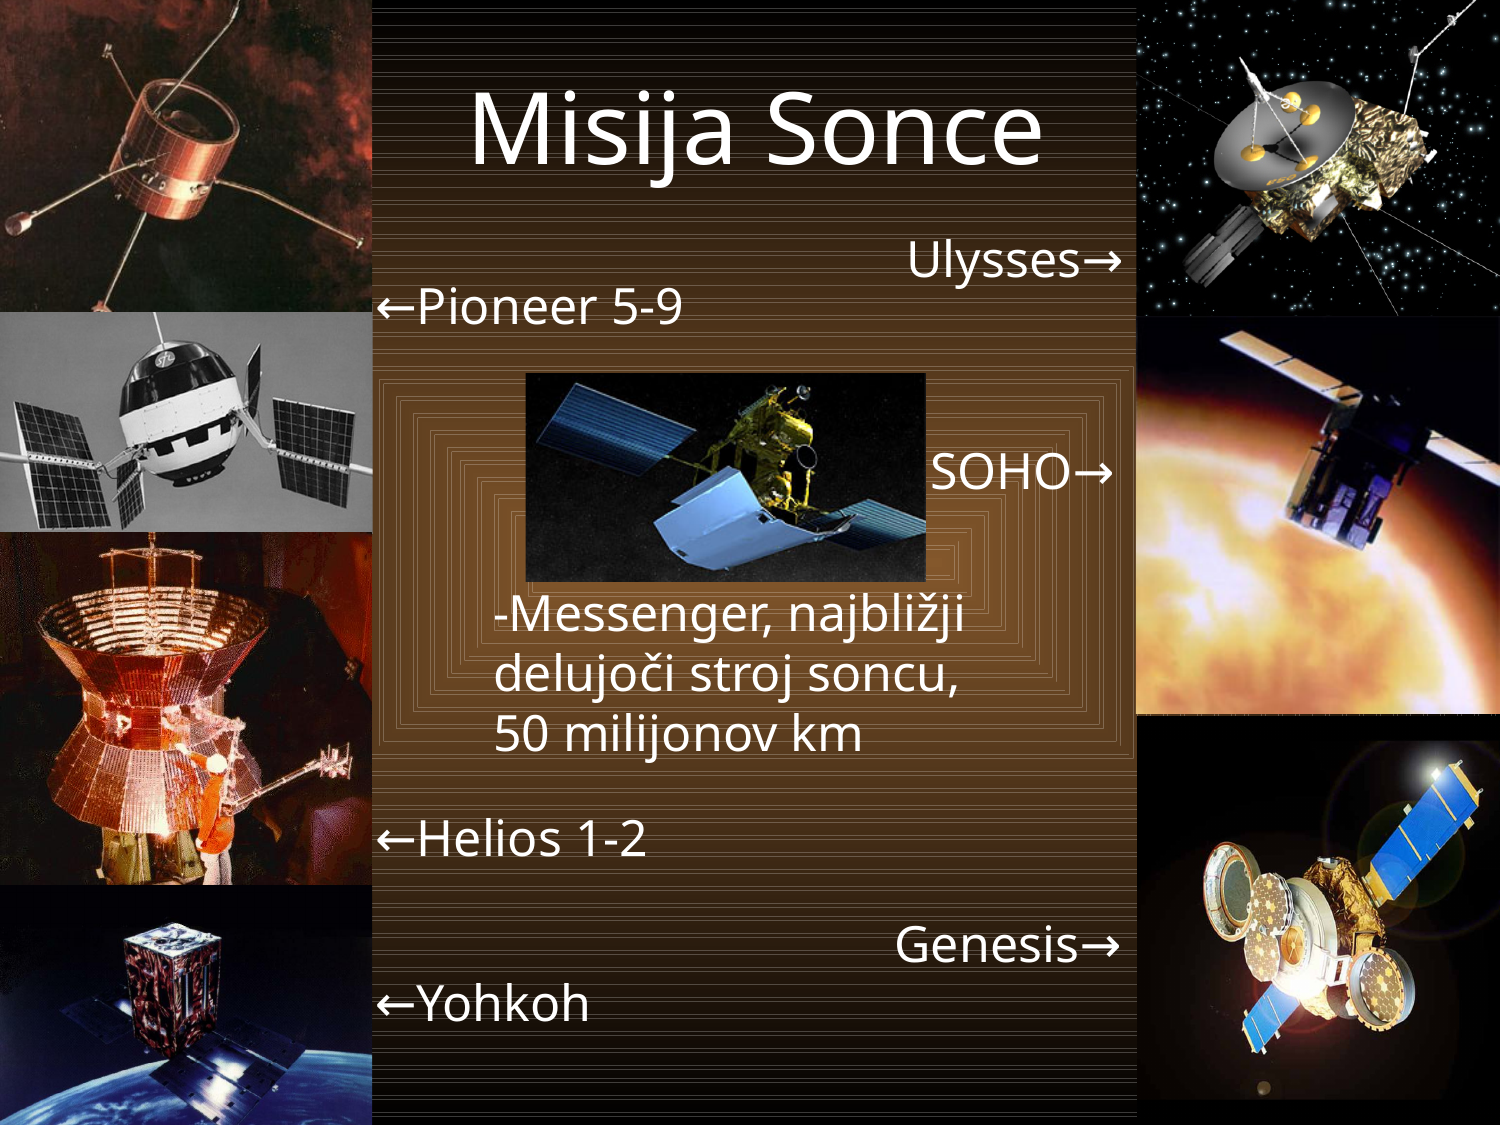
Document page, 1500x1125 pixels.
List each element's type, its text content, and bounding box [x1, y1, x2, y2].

picture [1137, 716, 1500, 1125]
title Misija Sonce [373, 31, 1136, 219]
text_box Ulysses→ [891, 219, 1152, 295]
picture [1135, 0, 1500, 714]
text_box ←Helios 1-2 [360, 798, 715, 874]
text_box -Messenger, najbližji delujoči stroj soncu, 50 milijonov km [478, 574, 1046, 769]
text_box Genesis→ [879, 904, 1152, 980]
picture [0, 0, 373, 1125]
picture [525, 373, 926, 574]
text_box SOHO→ [926, 432, 1152, 508]
text_box ←Pioneer 5-9 [360, 267, 703, 342]
text_box ←Yohkoh [360, 964, 679, 1039]
